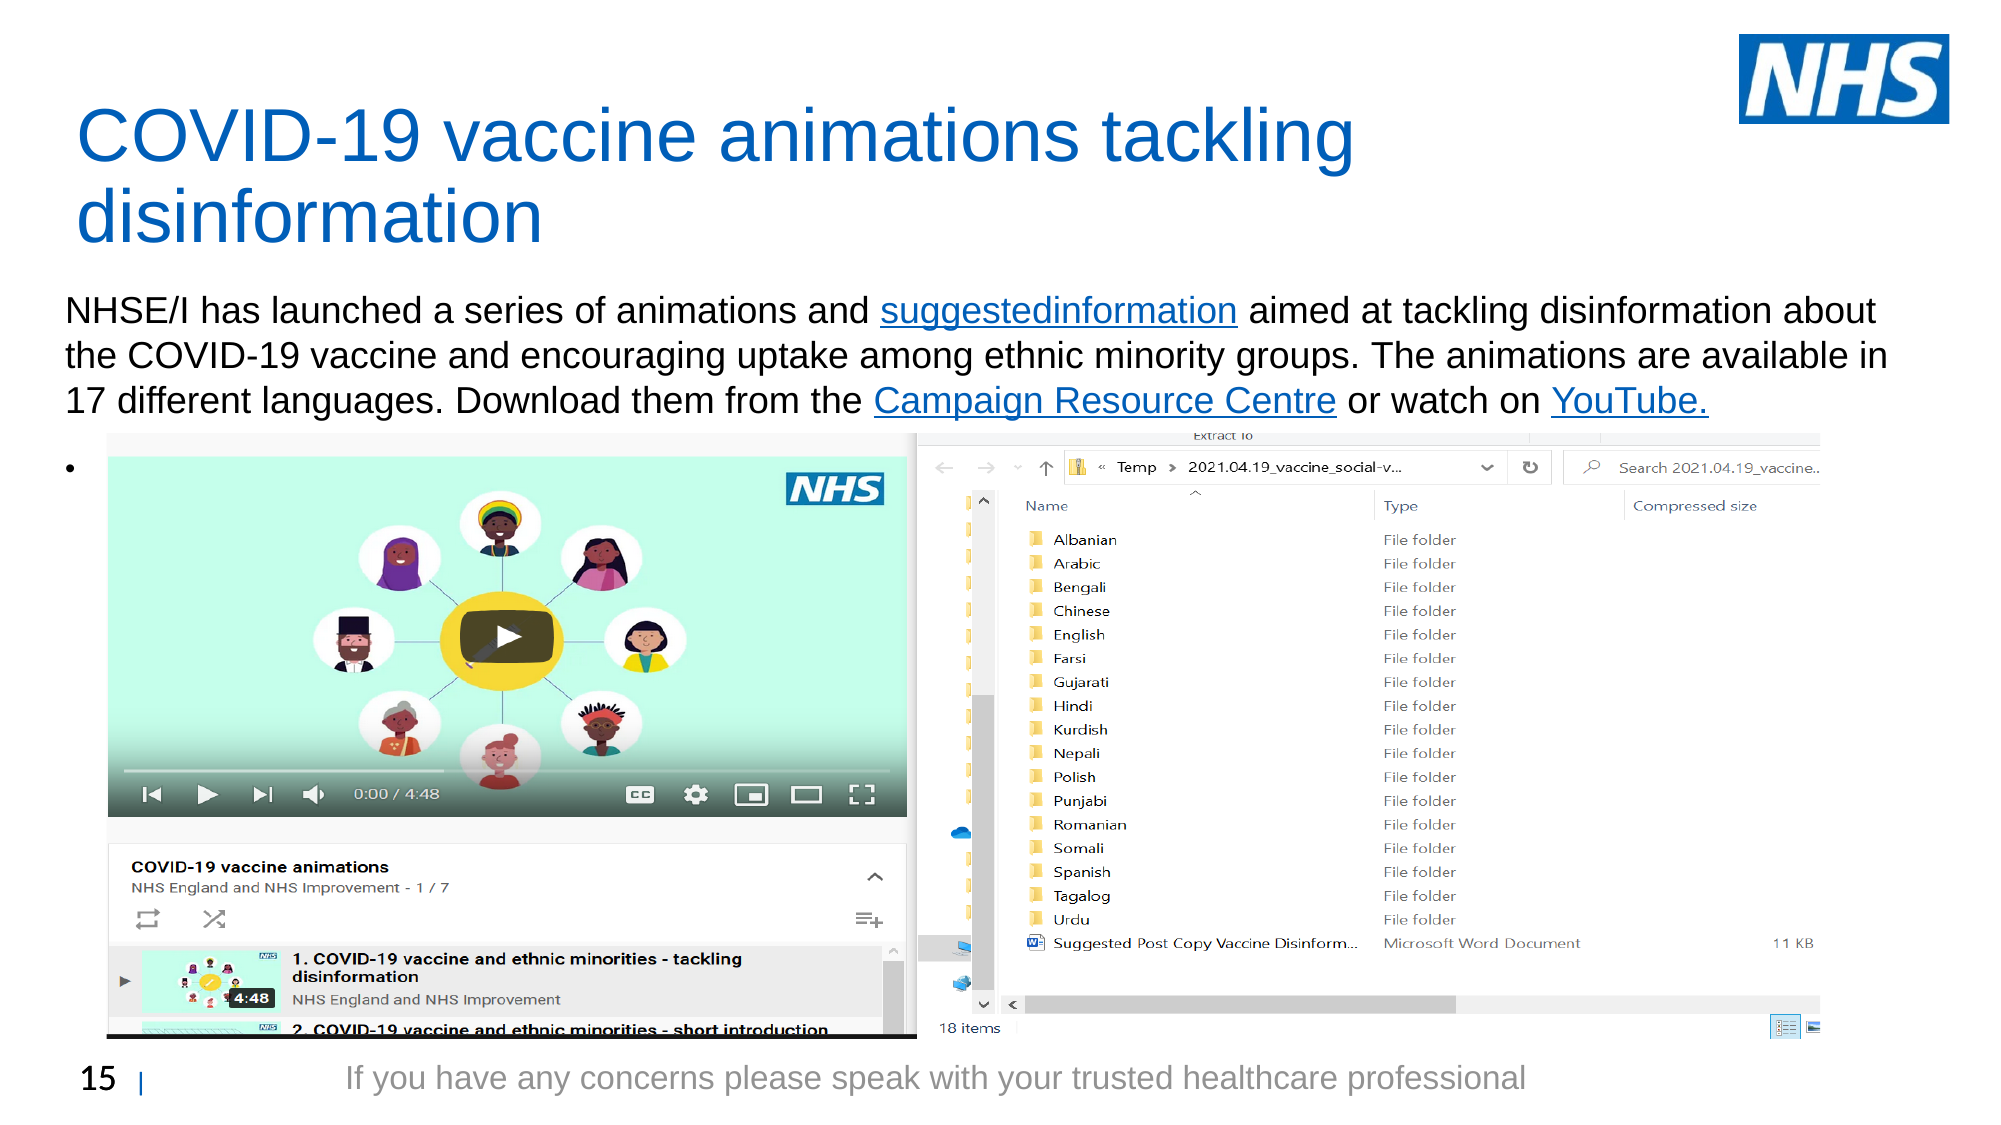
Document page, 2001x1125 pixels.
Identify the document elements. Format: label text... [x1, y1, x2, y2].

list NHSE/I has launched a series of animations and suggested information aimed at tackling disinformation about the COVID-19 vaccine and encouraging uptake among ethnic minority groups. The animations are available in 17 different languages. Download them from the Campaign Resource Centre or watch on YouTube. [50, 278, 1951, 647]
title COVID-19 vaccine animations tackling disinformation [61, 89, 1499, 190]
picture [106, 433, 1821, 1039]
